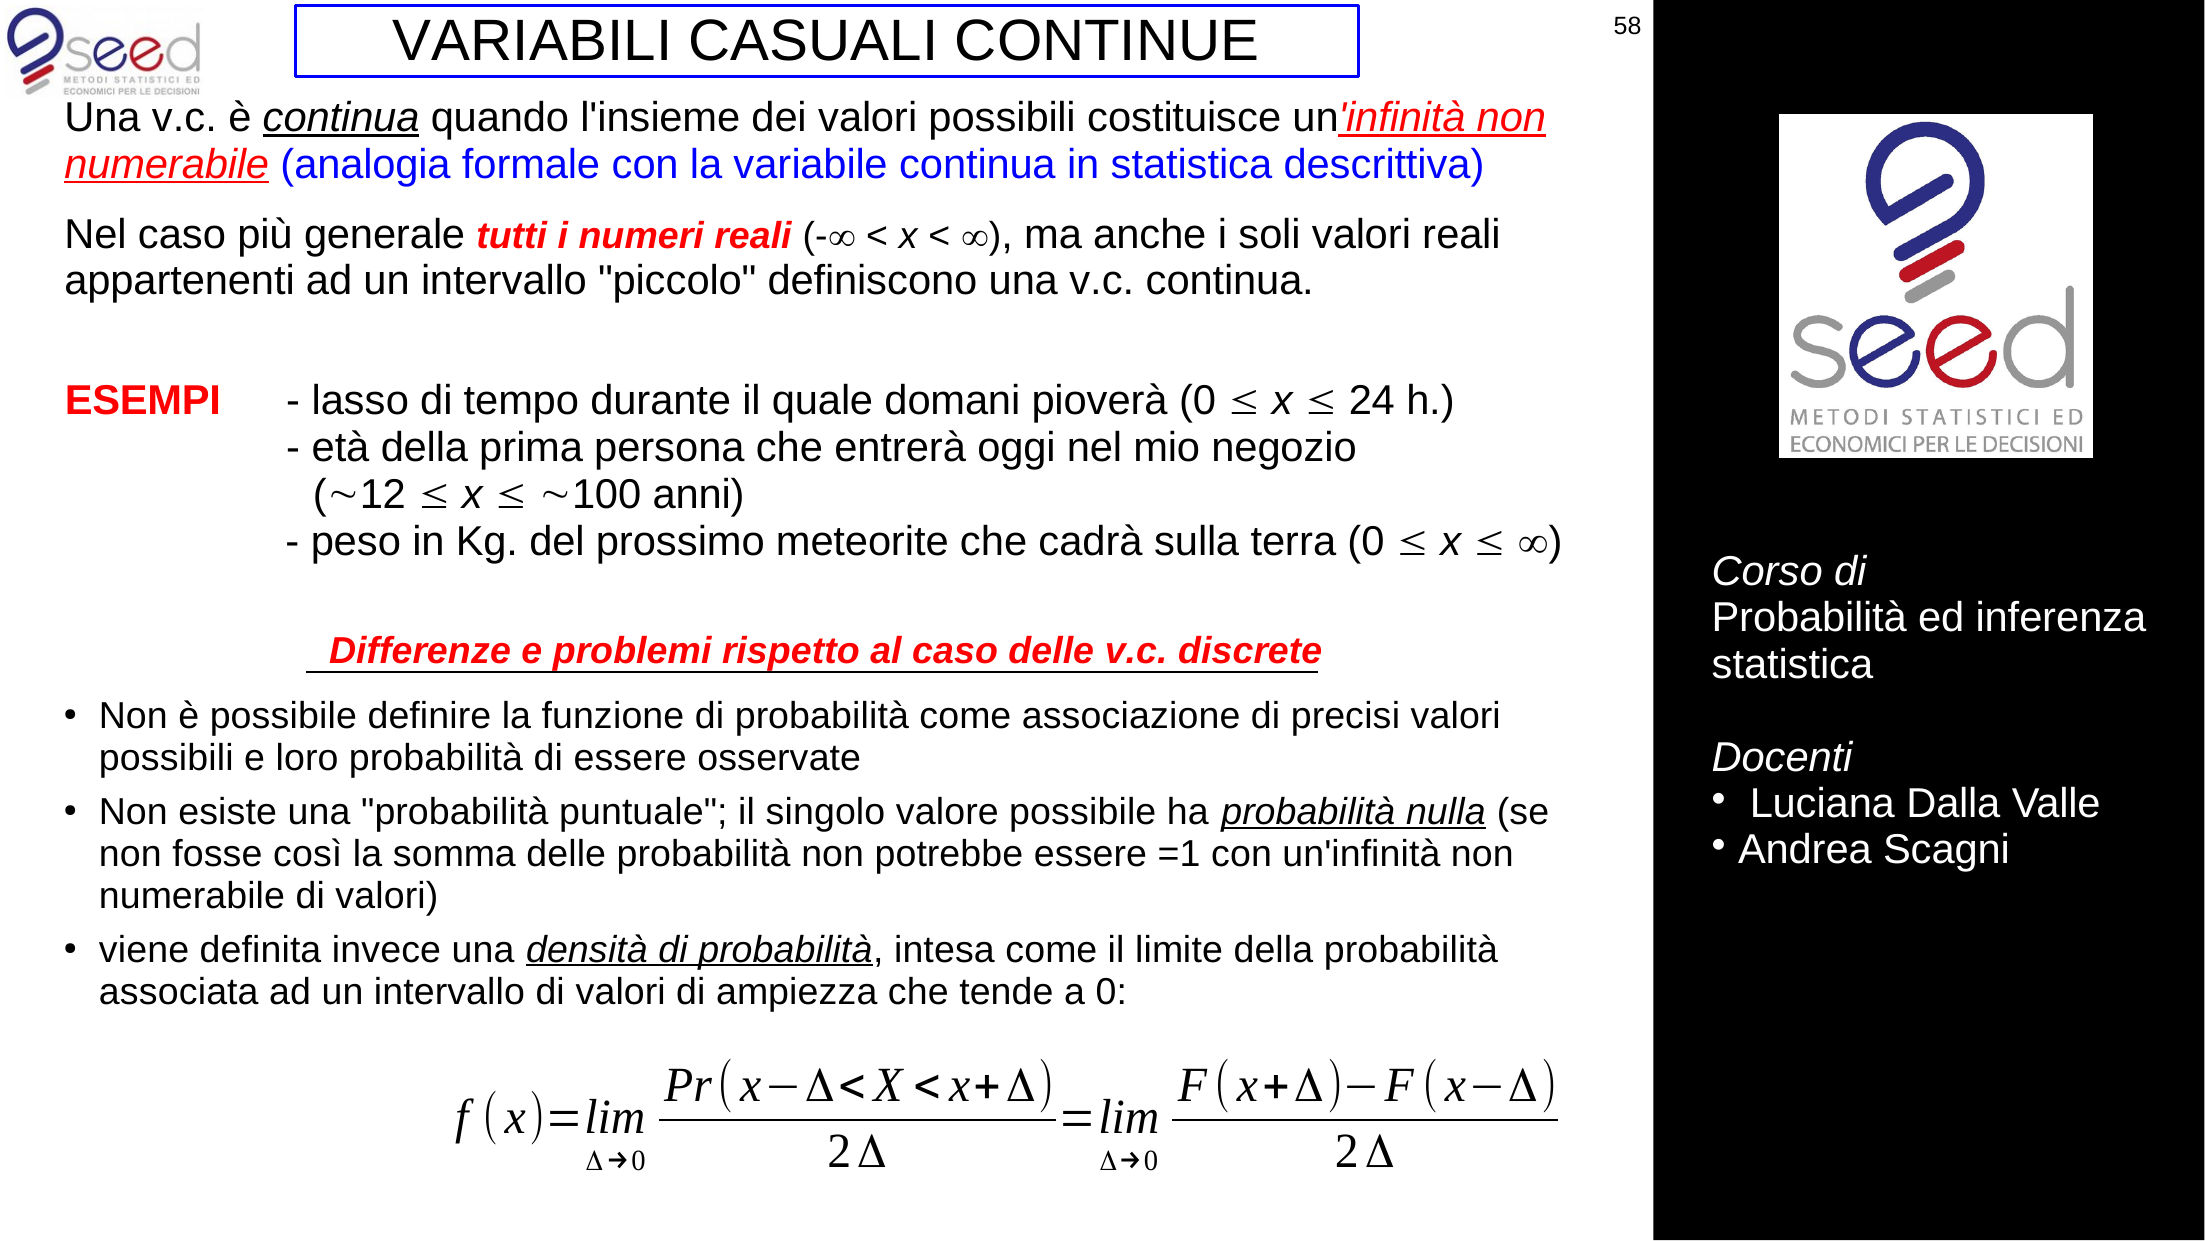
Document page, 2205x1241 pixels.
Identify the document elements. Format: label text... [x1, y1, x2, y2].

text_box ESEMPI - lasso di tempo durante il quale domani pioverà (0 ≤ x ≤ 24 h.) - età della prima persona che entrerà oggi nel mio negozio (~12 ≤ x ≤ ~100 anni) - peso in Kg. del prossimo meteorite che cadrà sulla terra (0 ≤ x ≤ ∞) [64, 377, 1577, 564]
text_box Differenze e problemi rispetto al caso delle v.c. discrete Non è possibile definire la funzione di probabilità come associazione di precisi valori possibili e loro probabilità di essere osservate Non esiste una "probabilità puntuale"; il singolo valore possibile ha probabilità nulla (se non fosse così la somma delle probabilità non potrebbe essere =1 con un'infinità non numerabile di valori) viene definita invece una densità di probabilità, intesa come il limite della probabilità associata ad un intervallo di valori di ampiezza che tende a 0: [63, 629, 1590, 1026]
picture [1779, 114, 2093, 458]
picture [5, 5, 203, 98]
chart [437, 1057, 1567, 1178]
text_box VARIABILI CASUALI CONTINUE [295, 5, 1359, 77]
text_box Una v.c. è continua quando l'insieme dei valori possibili costituisce un'infinità non numerabile (analogia formale con la variabile continua in statistica descrittiva) Nel caso più generale tutti i numeri reali (-∞ < x < ∞), ma anche i soli valori reali appartenenti ad un intervallo "piccolo" definiscono una v.c. continua. [64, 94, 1551, 354]
